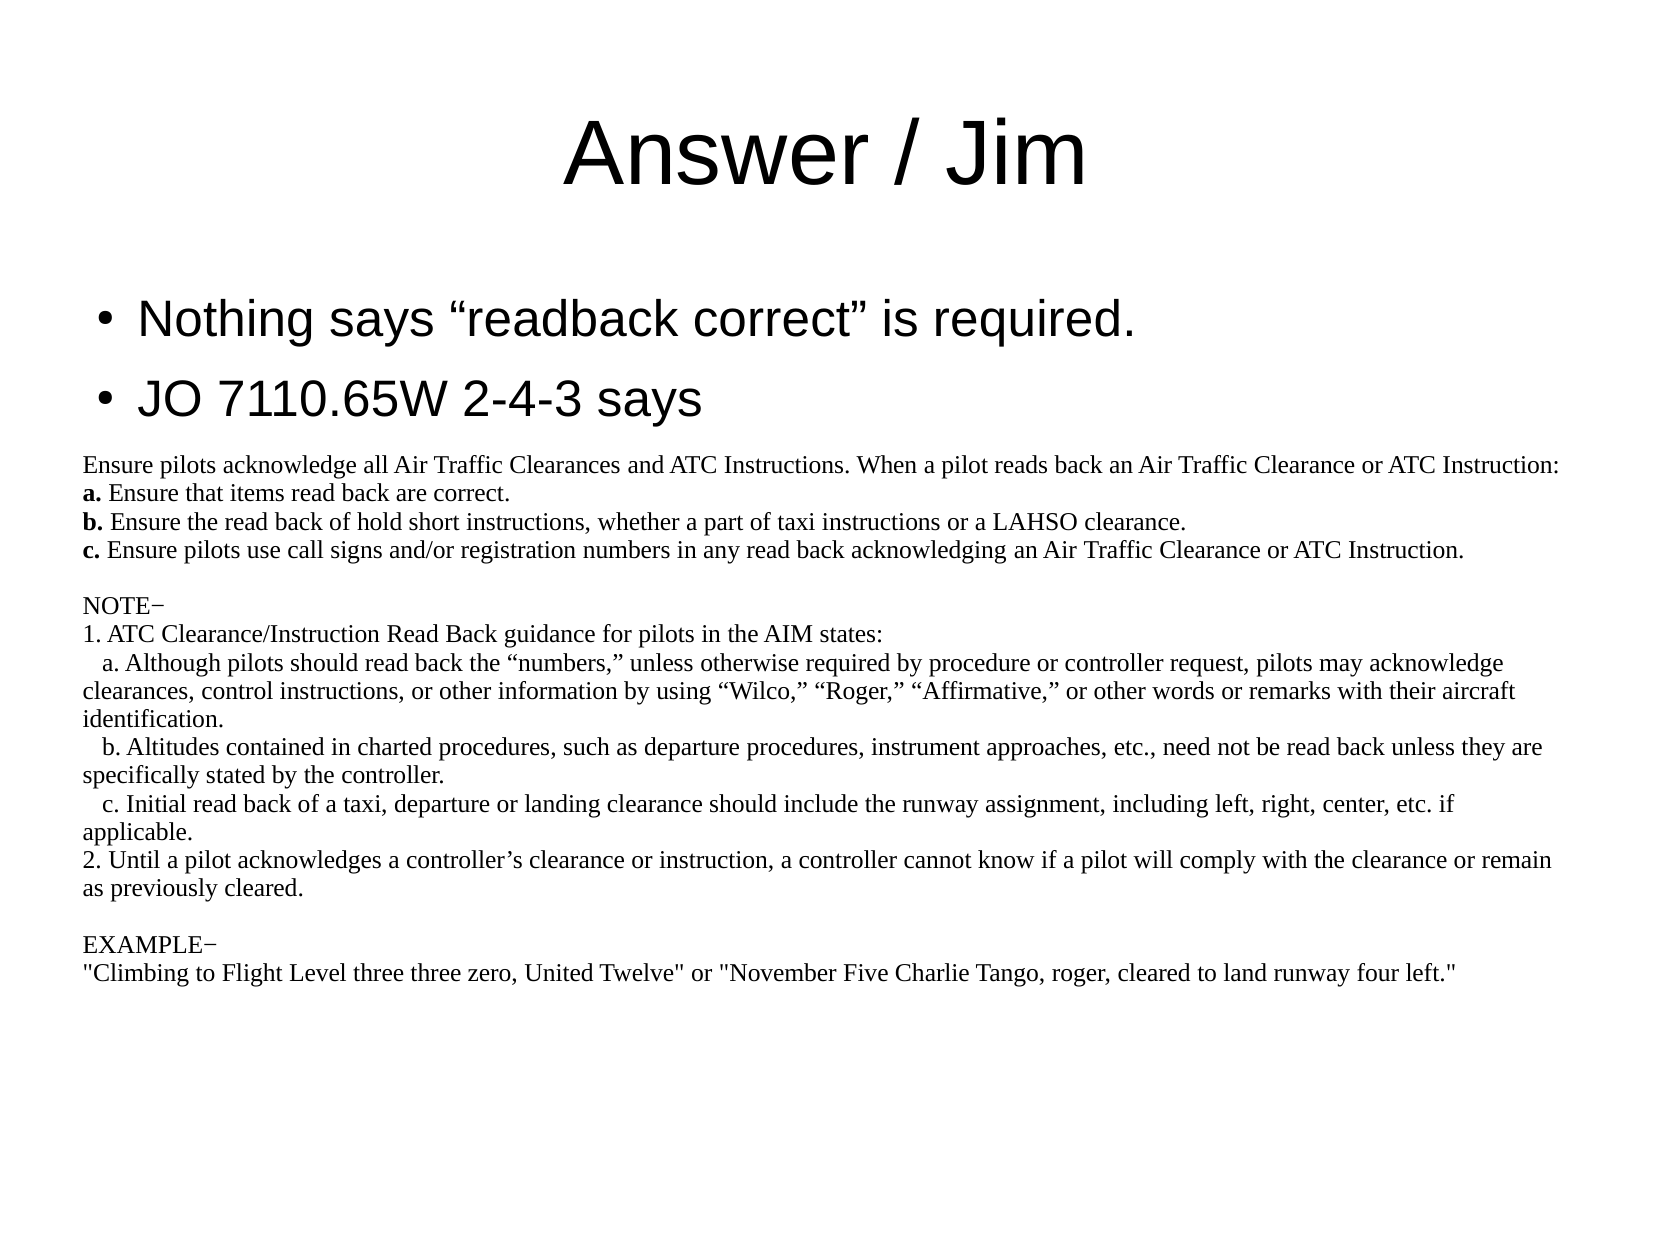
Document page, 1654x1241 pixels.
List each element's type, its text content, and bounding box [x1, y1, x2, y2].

title Answer / Jim [82, 49, 1571, 257]
list Nothing says “readback correct” is required. JO 7110.65W 2-4-3 says Ensure pilots acknowledge all Air Traffic Clearances and ATC Instructions. When a pilot reads back an Air Traffic Clearance or ATC Instruction: a. Ensure that items read back are correct. b. Ensure the read back of hold short instructions, whether a part of taxi instructions or a LAHSO clearance. c. Ensure pilots use call signs and/or registration numbers in any read back acknowledging an Air Traffic Clearance or ATC Instruction. NOTE− 1. ATC Clearance/Instruction Read Back guidance for pilots in the AIM states: a. Although pilots should read back the “numbers,” unless otherwise required by procedure or controller request, pilots may acknowledge clearances, control instructions, or other information by using “Wilco,” “Roger,” “Affirmative,” or other words or remarks with their aircraft identification. b. Altitudes contained in charted procedures, such as departure procedures, instrument approaches, etc., need not be read back unless they are specifically stated by the controller. c. Initial read back of a taxi, departure or landing clearance should include the runway assignment, including left, right, center, etc. if applicable. 2. Until a pilot acknowledges a controller’s clearance or instruction, a controller cannot know if a pilot will comply with the clearance or remain as previously cleared. EXAMPLE− "Climbing to Flight Level three three zero, United Twelve" or "November Five Charlie Tango, roger, cleared to land runway four left." [82, 290, 1571, 1010]
